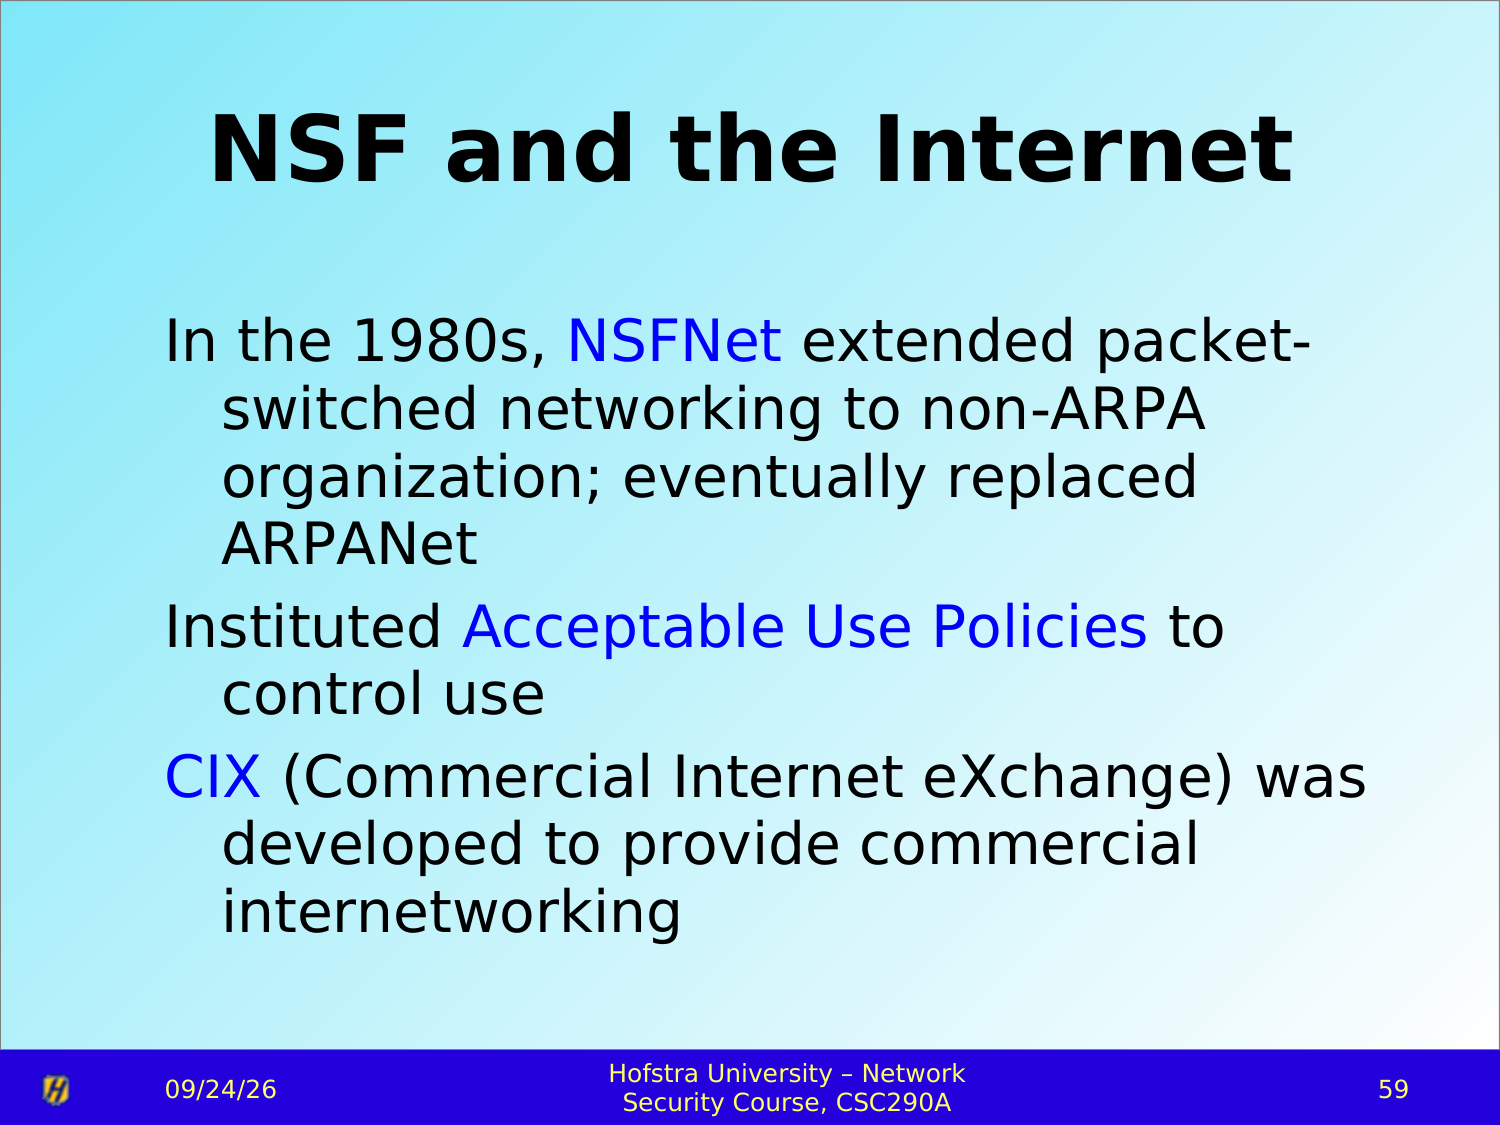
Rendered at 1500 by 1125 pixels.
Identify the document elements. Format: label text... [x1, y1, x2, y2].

list In the 1980s, NSFNet extended packet-switched networking to non-ARPA organization; eventually replaced ARPANet Instituted Acceptable Use Policies to control use CIX (Commercial Internet eXchange) was developed to provide commercial internetworking [150, 299, 1426, 976]
picture [37, 1072, 76, 1110]
title NSF and the Internet [112, 88, 1391, 212]
